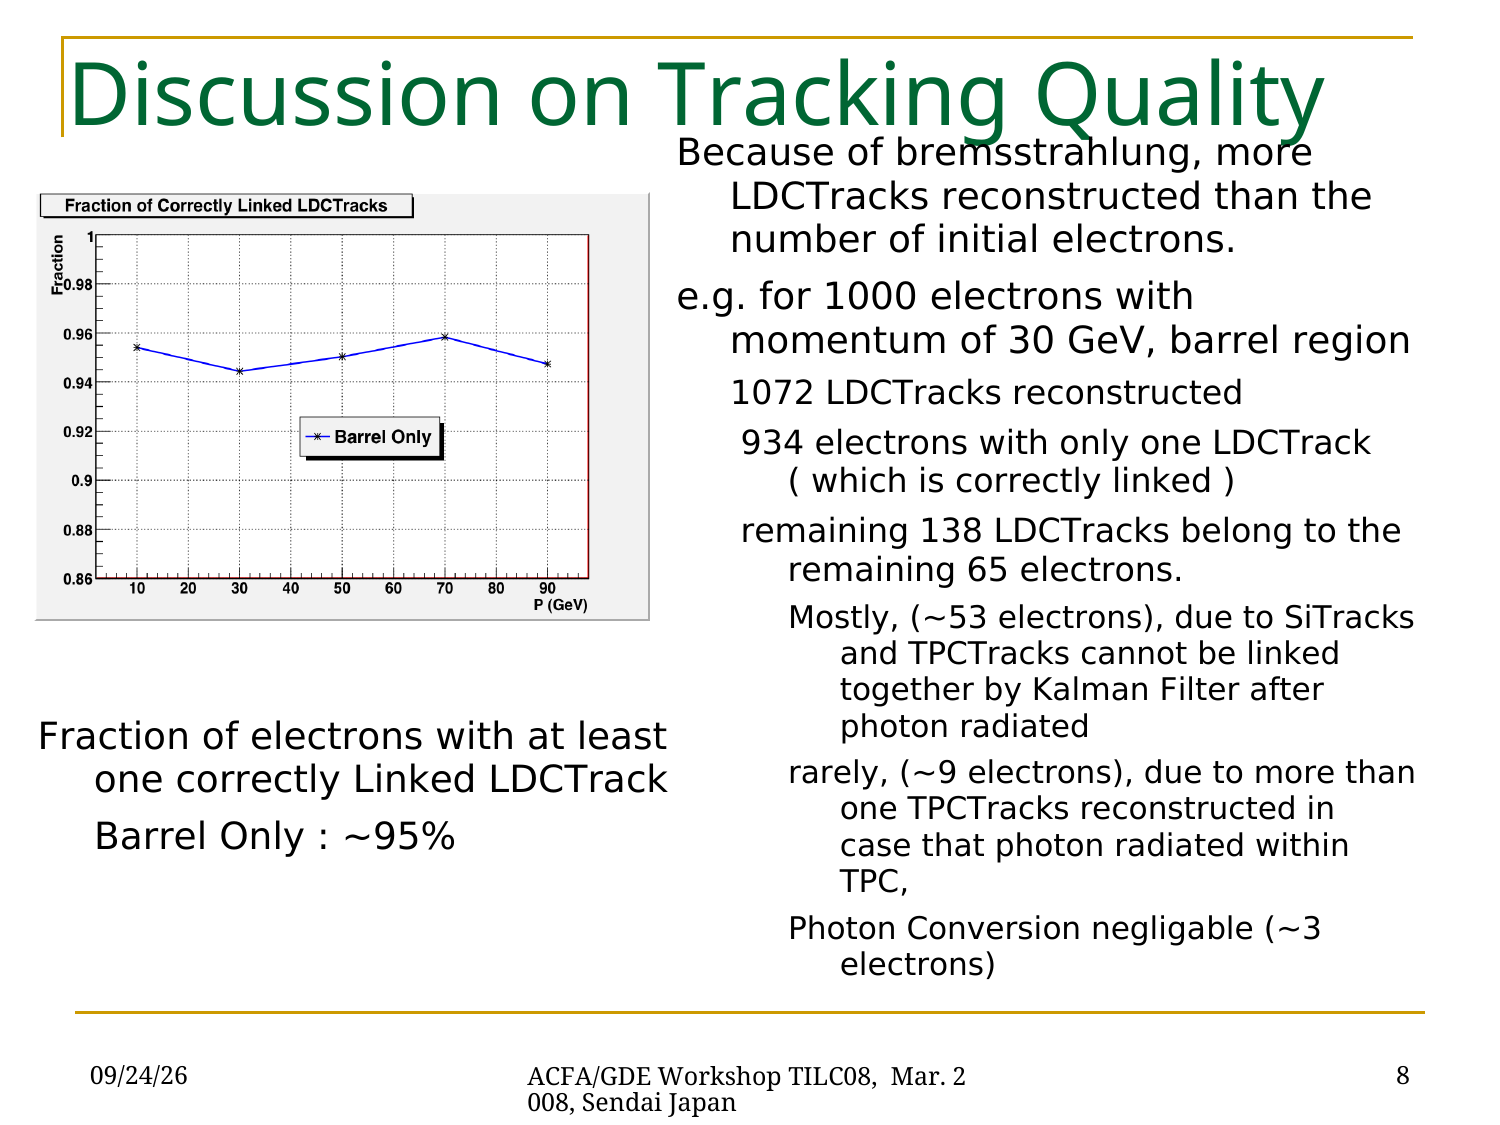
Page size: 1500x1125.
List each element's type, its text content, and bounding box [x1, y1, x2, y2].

picture [34, 191, 650, 621]
list Fraction of electrons with at least one correctly Linked LDCTrack Barrel Only : ~95% [37, 714, 709, 903]
title Discussion on Tracking Quality [67, 4, 1418, 178]
list Because of bremsstrahlung, more LDCTracks reconstructed than the number of initial electrons. e.g. for 1000 electrons with momentum of 30 GeV, barrel region 1072 LDCTracks reconstructed 934 electrons with only one LDCTrack ( which is correctly linked ) remaining 138 LDCTracks belong to the remaining 65 electrons. Mostly, (~53 electrons), due to SiTracks and TPCTracks cannot be linked together by Kalman Filter after photon radiated rarely, (~9 electrons), due to more than one TPCTracks reconstructed in case that photon radiated within TPC, Photon Conversion negligable (~3 electrons) [620, 70, 1418, 986]
